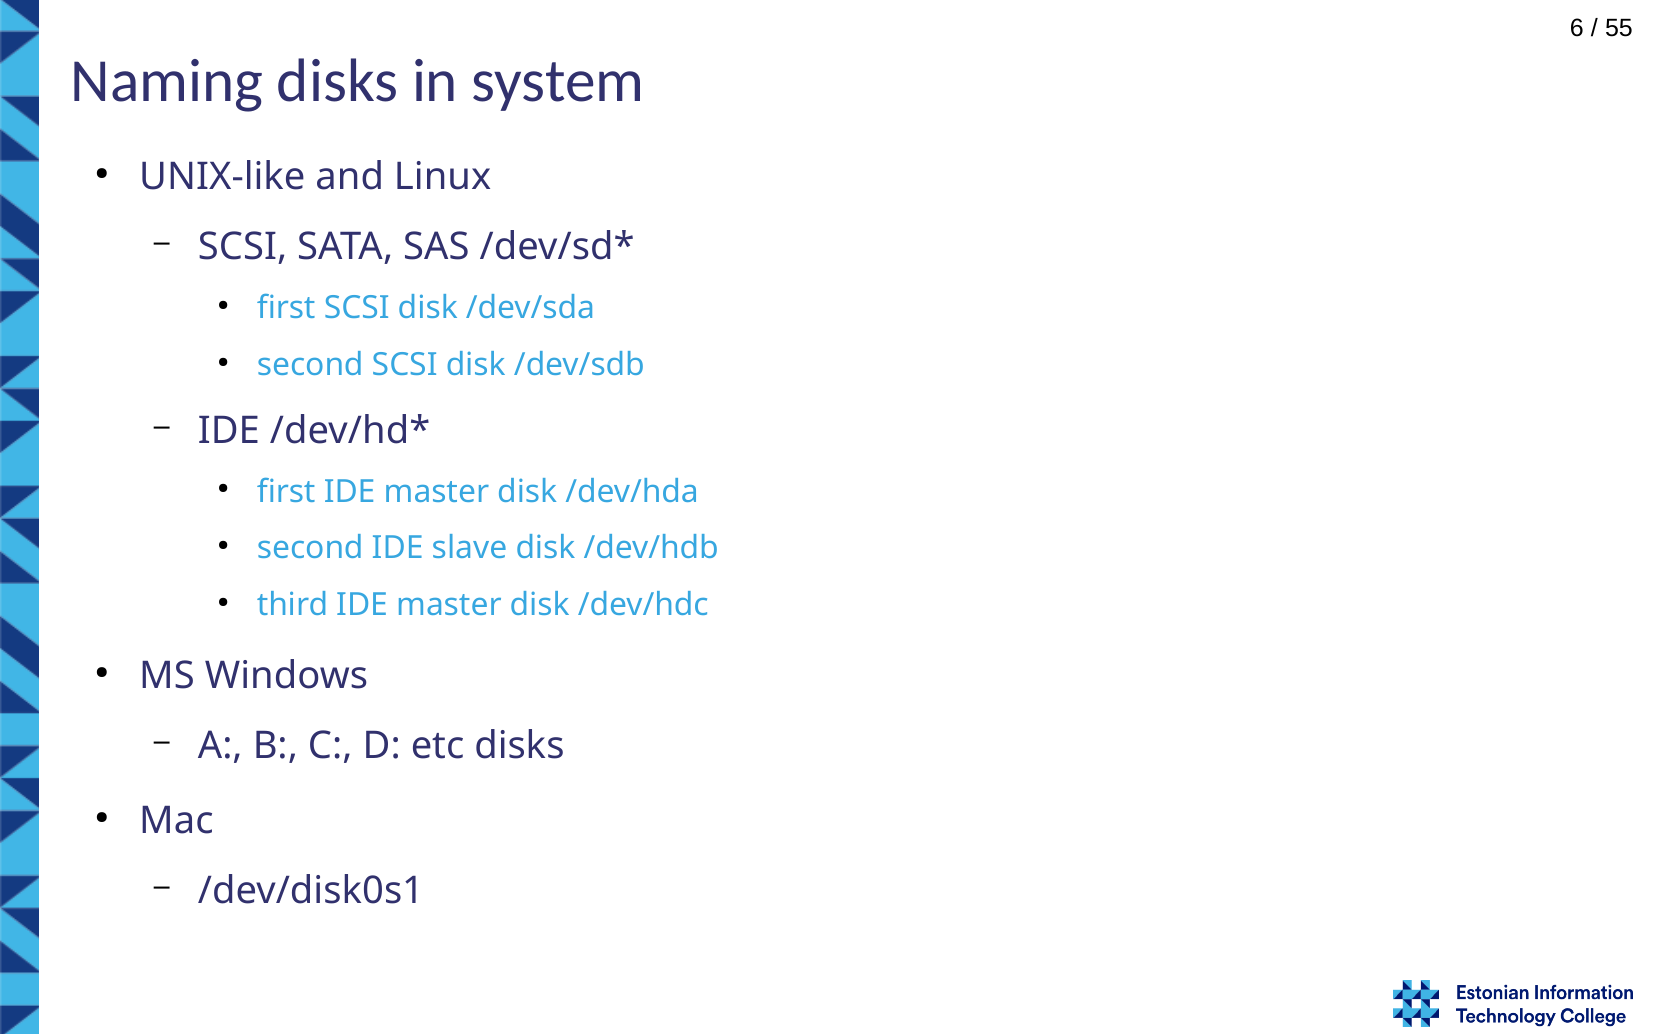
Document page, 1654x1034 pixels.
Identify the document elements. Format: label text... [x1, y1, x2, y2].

title Naming disks in system [70, 41, 1630, 130]
picture [1393, 980, 1633, 1027]
list UNIX-like and Linux SCSI, SATA, SAS /dev/sd* first SCSI disk /dev/sda second SCSI disk /dev/sdb IDE /dev/hd* first IDE master disk /dev/hda second IDE slave disk /dev/hdb third IDE master disk /dev/hdc MS Windows A:, B:, C:, D: etc disks Mac /dev/disk0s1 [80, 148, 1536, 916]
